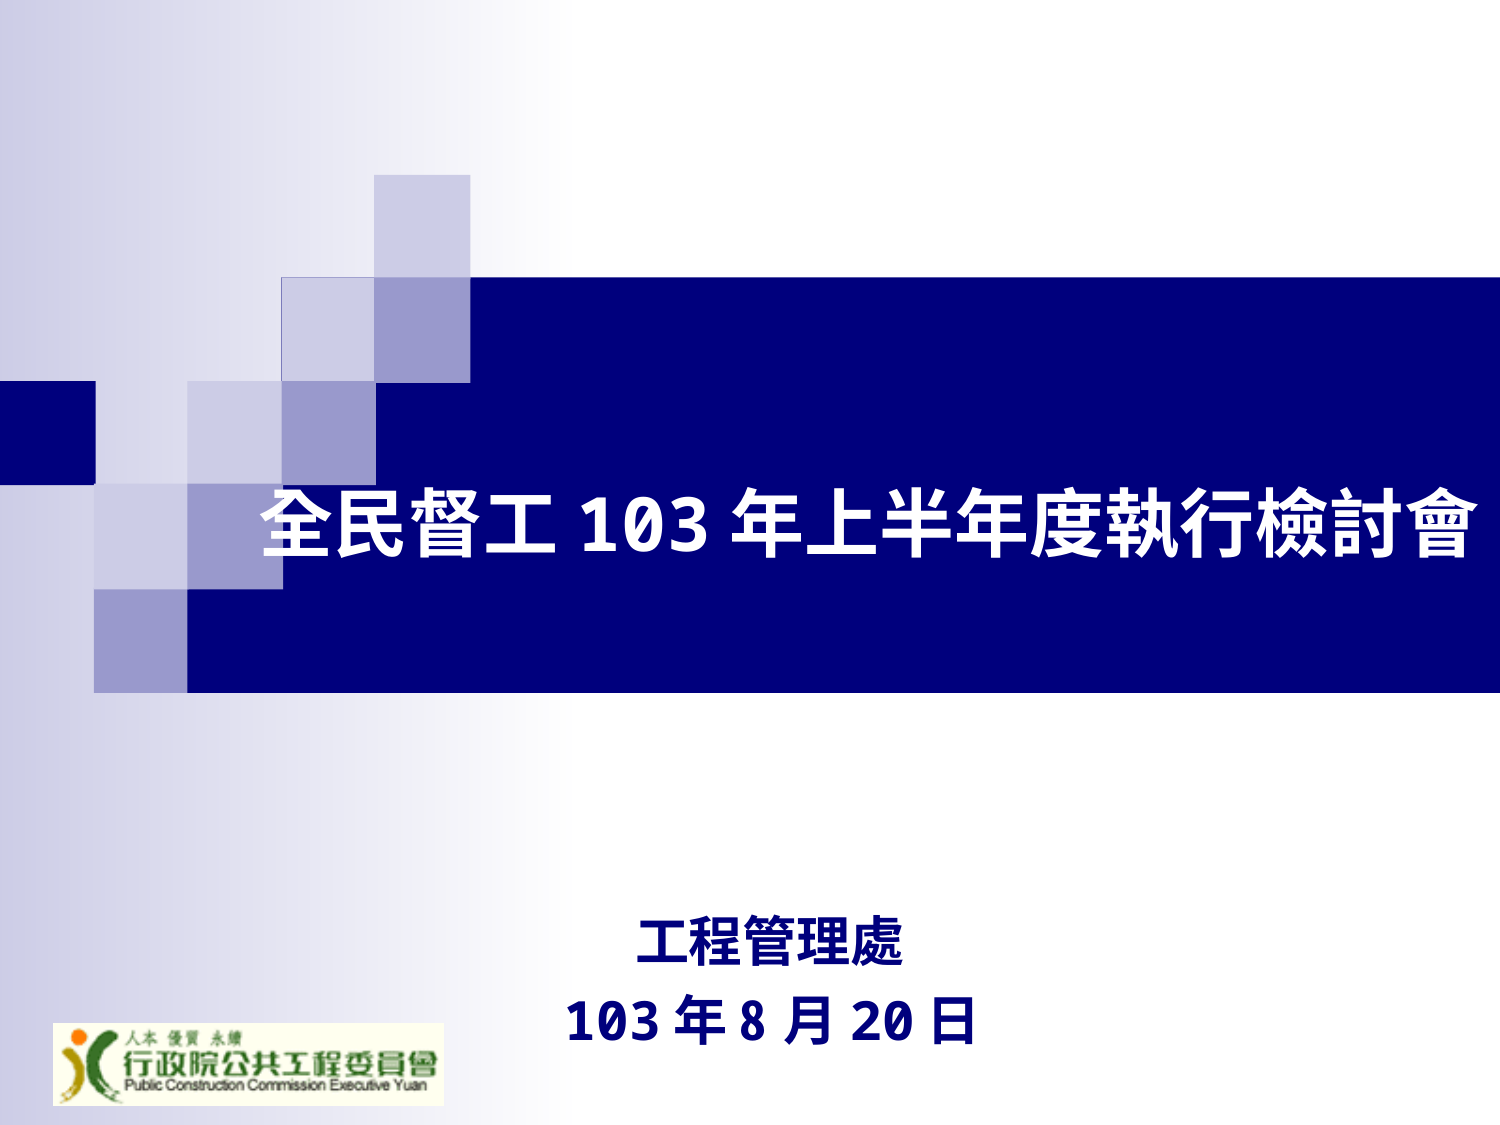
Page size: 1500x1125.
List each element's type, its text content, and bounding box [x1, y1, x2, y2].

text_box 工程管理處 103年8月20日 [206, 900, 1257, 1059]
title 全民督工103年上半年度執行檢討會 [177, 338, 1500, 701]
picture [53, 1023, 444, 1106]
